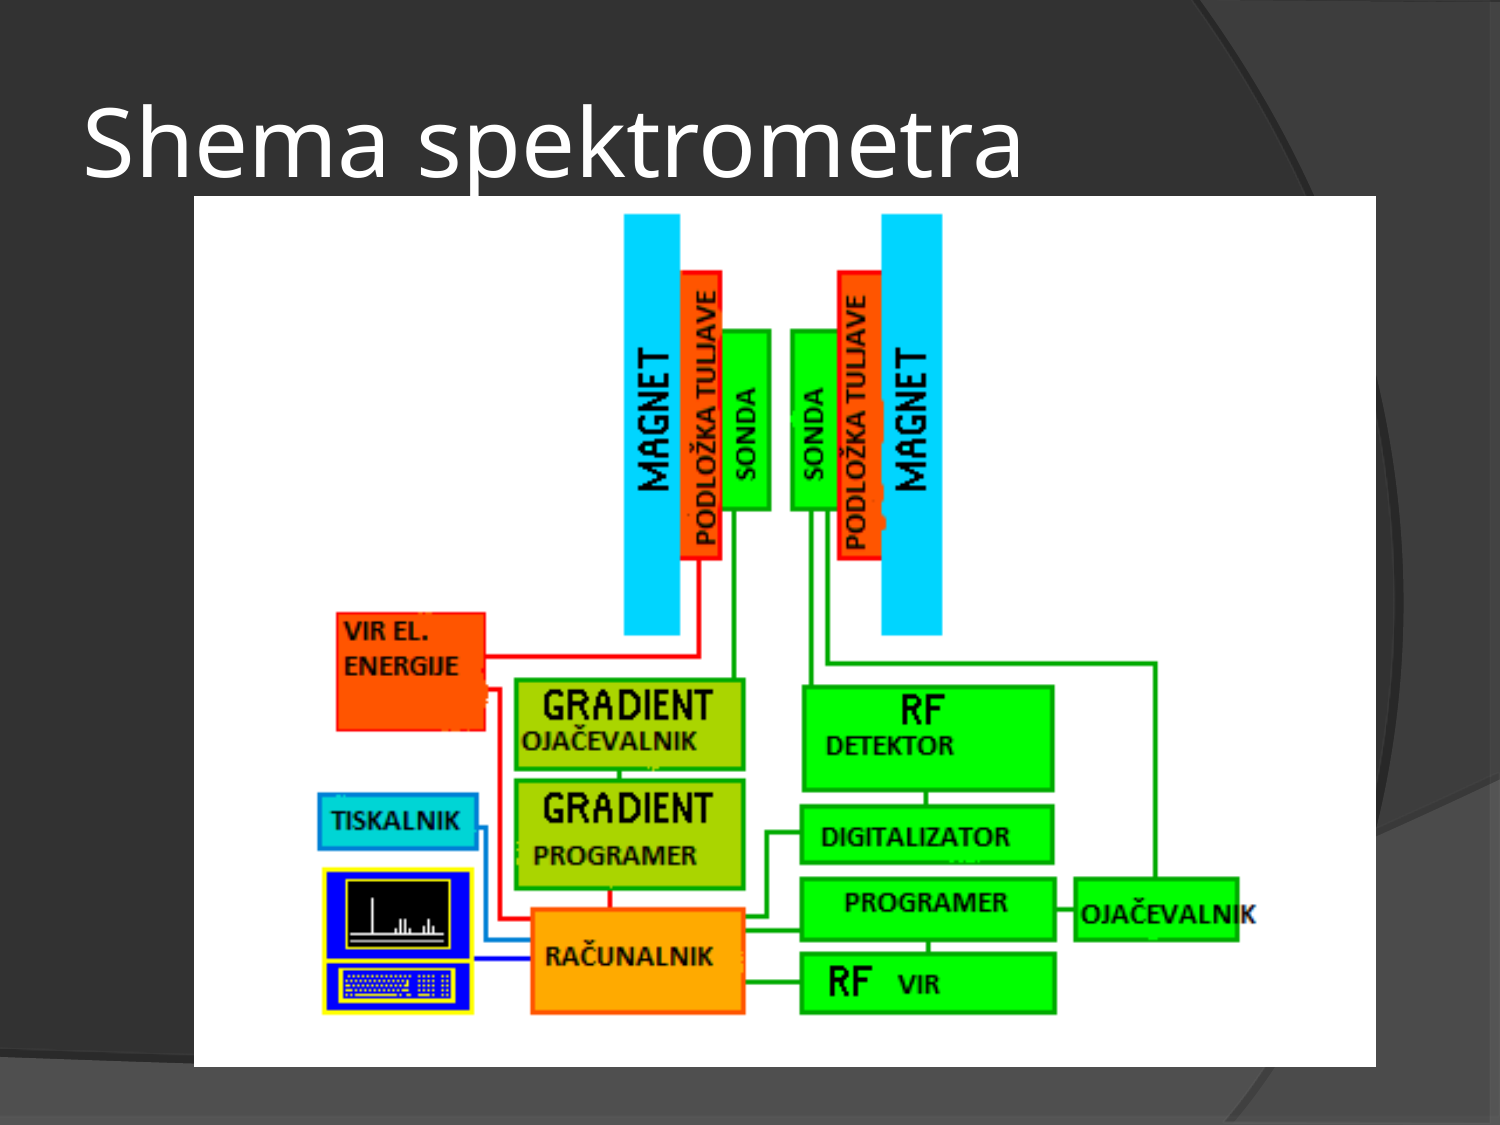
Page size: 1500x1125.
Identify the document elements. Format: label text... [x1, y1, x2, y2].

title Shema spektrometra [75, 45, 1300, 233]
picture [194, 196, 1376, 1067]
